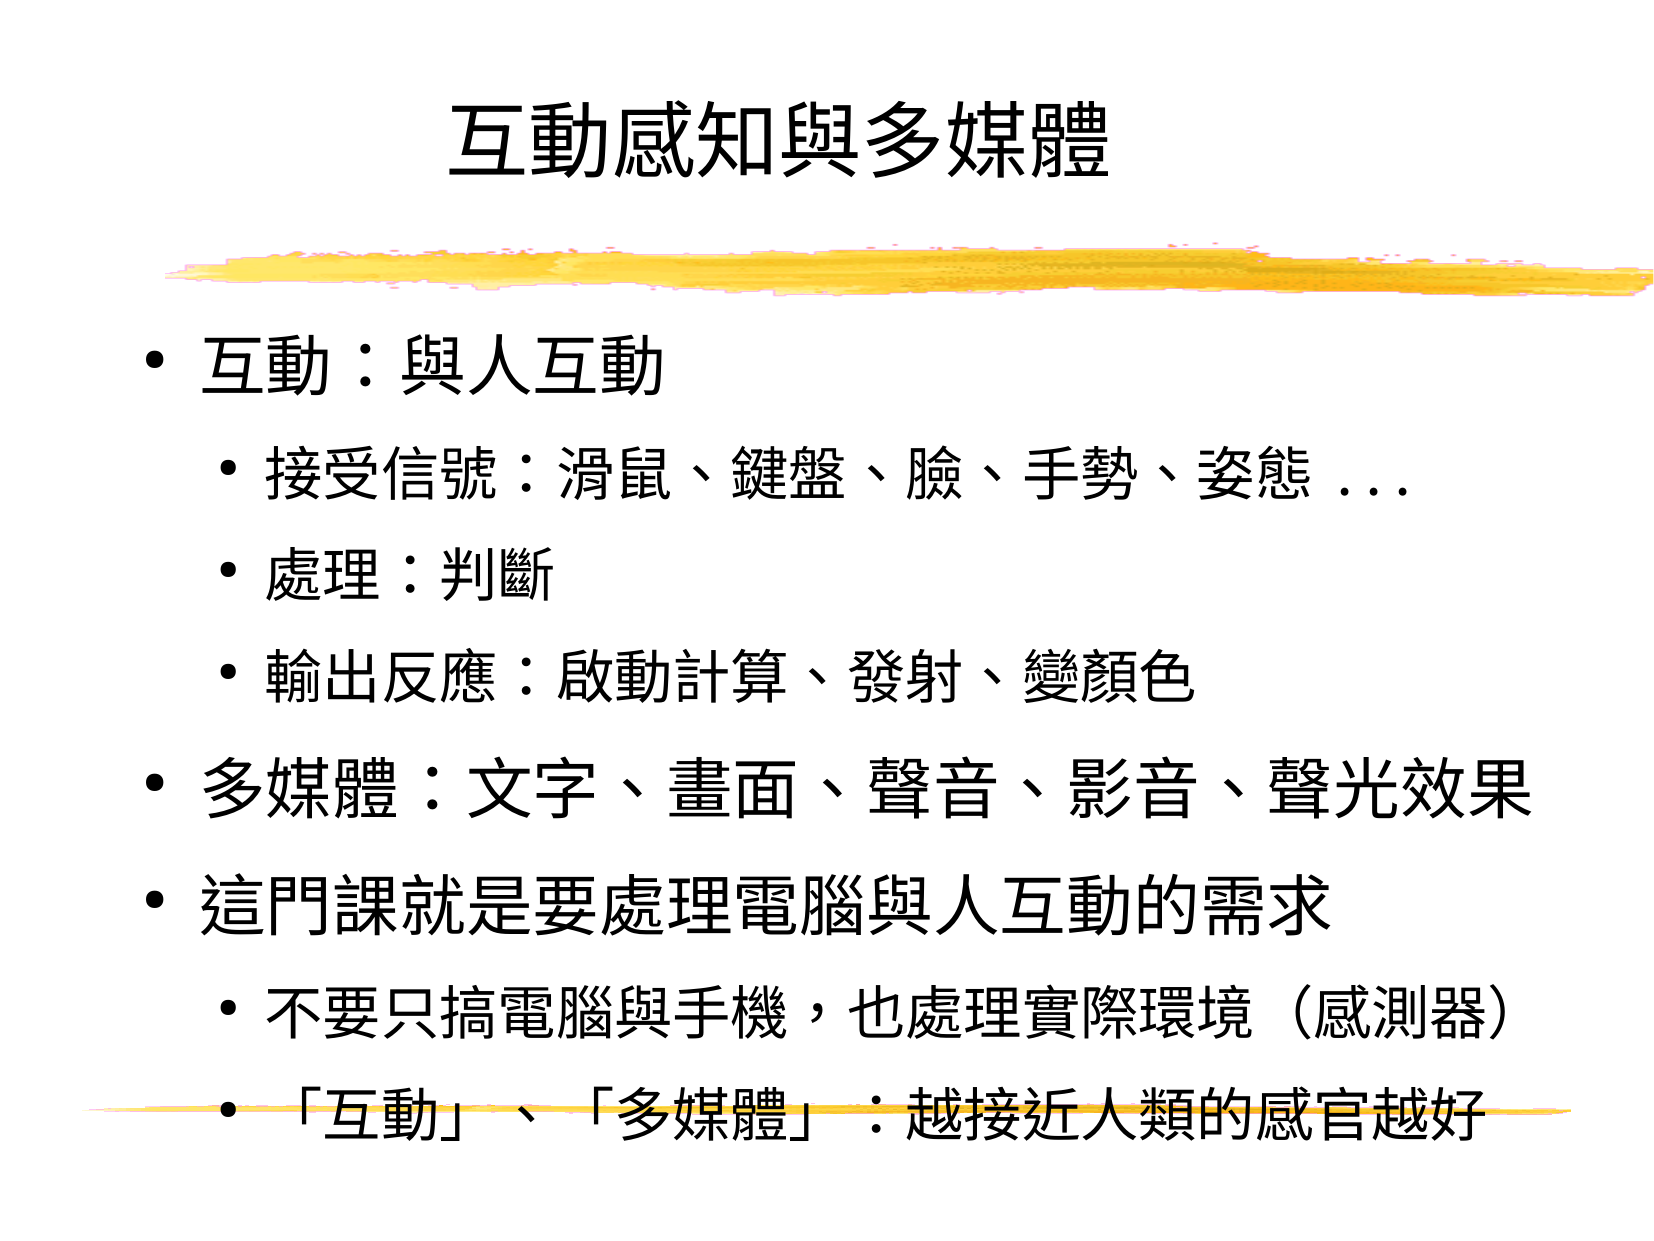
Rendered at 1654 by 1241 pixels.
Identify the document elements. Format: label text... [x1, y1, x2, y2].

picture [165, 237, 1654, 308]
picture [1549, 1102, 1571, 1117]
list 互動：與人互動 接受信號：滑鼠、鍵盤、臉、手勢、姿態... 處理：判斷 輸出反應：啟動計算、發射、變顏色 多媒體：文字、畫面、聲音、影音、聲光效果 這門課就是要處理電腦與人互動的需求 不要只搞電腦與手機，也處理實際環境（感測器） 「互動」、「多媒體」：越接近人類的感官越好 [142, 307, 1549, 1153]
picture [82, 1102, 142, 1117]
title 互動感知與多媒體 [76, 28, 1482, 235]
